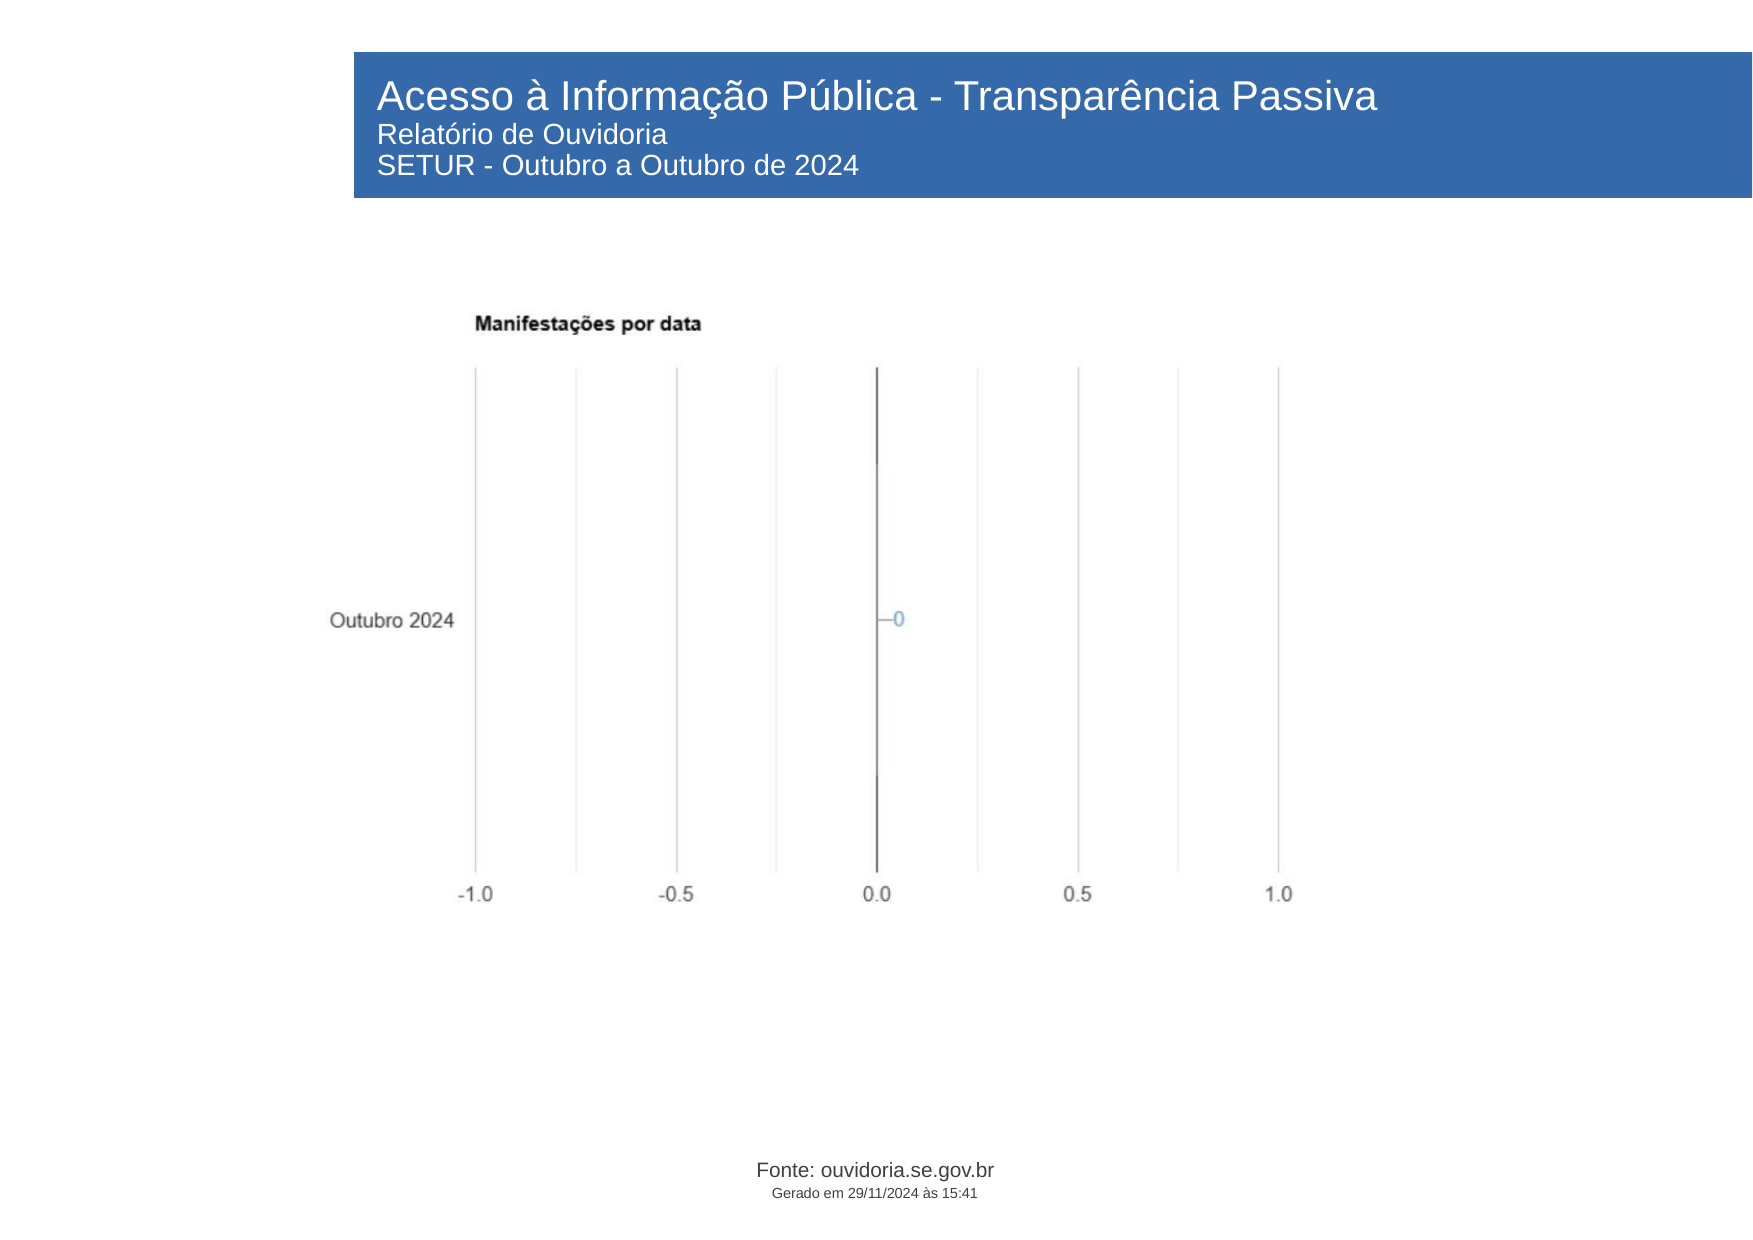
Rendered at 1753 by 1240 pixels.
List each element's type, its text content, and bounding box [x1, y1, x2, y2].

text_box Fonte: ouvidoria.se.gov.br Gerado em 29/11/2024 às 15:41 [756, 1158, 1023, 1208]
text_box Acesso à Informação Pública - Transparência Passiva Relatório de Ouvidoria SETUR - Outubro a Outubro de 2024 [376, 72, 1403, 186]
text_box [354, 52, 1752, 198]
text_box [227, 211, 1527, 1028]
